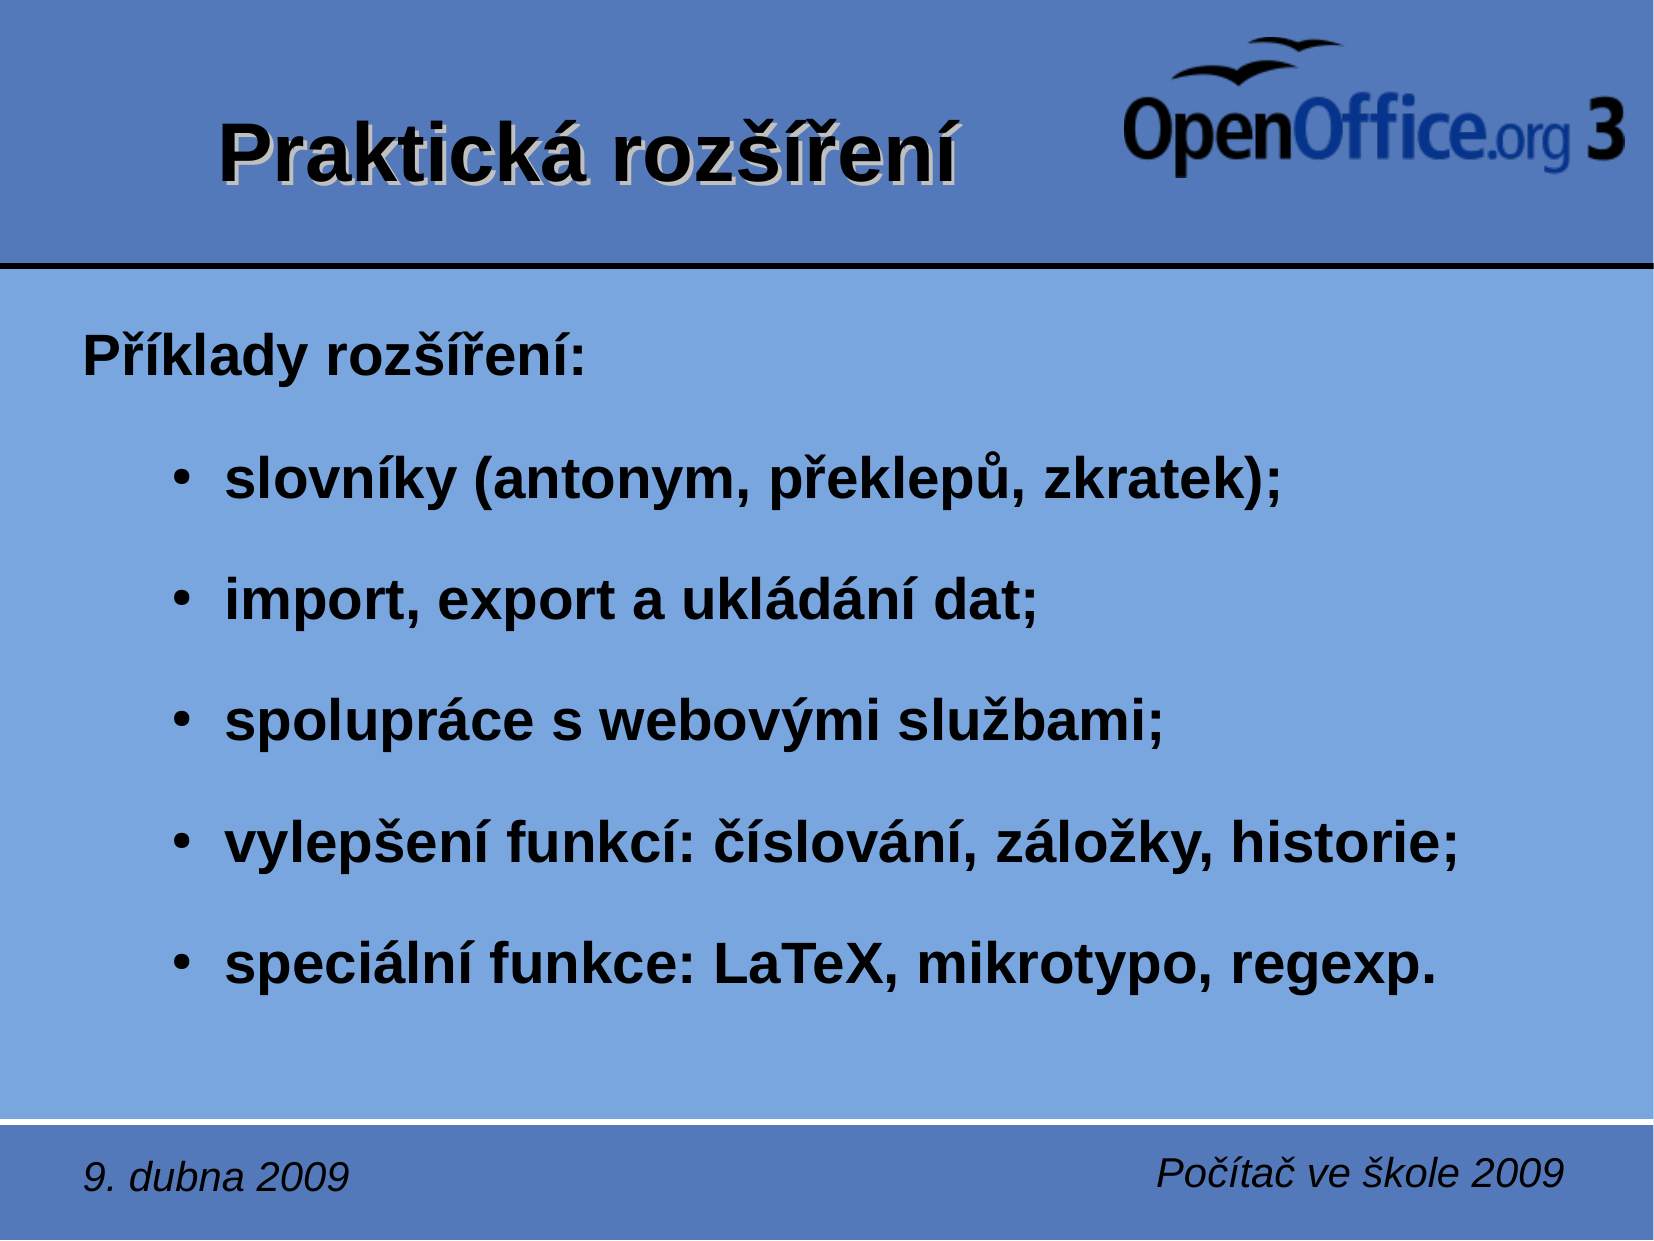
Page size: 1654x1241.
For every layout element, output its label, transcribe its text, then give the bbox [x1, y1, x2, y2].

list Příklady rozšíření: slovníky (antonym, překlepů, zkratek); import, export a ukládání dat; spolupráce s webovými službami; vylepšení funkcí: číslování, záložky, historie; speciální funkce: LaTeX, mikrotypo, regexp. [82, 290, 1571, 1109]
title Praktická rozšíření [82, 56, 1093, 250]
picture [1124, 37, 1625, 178]
